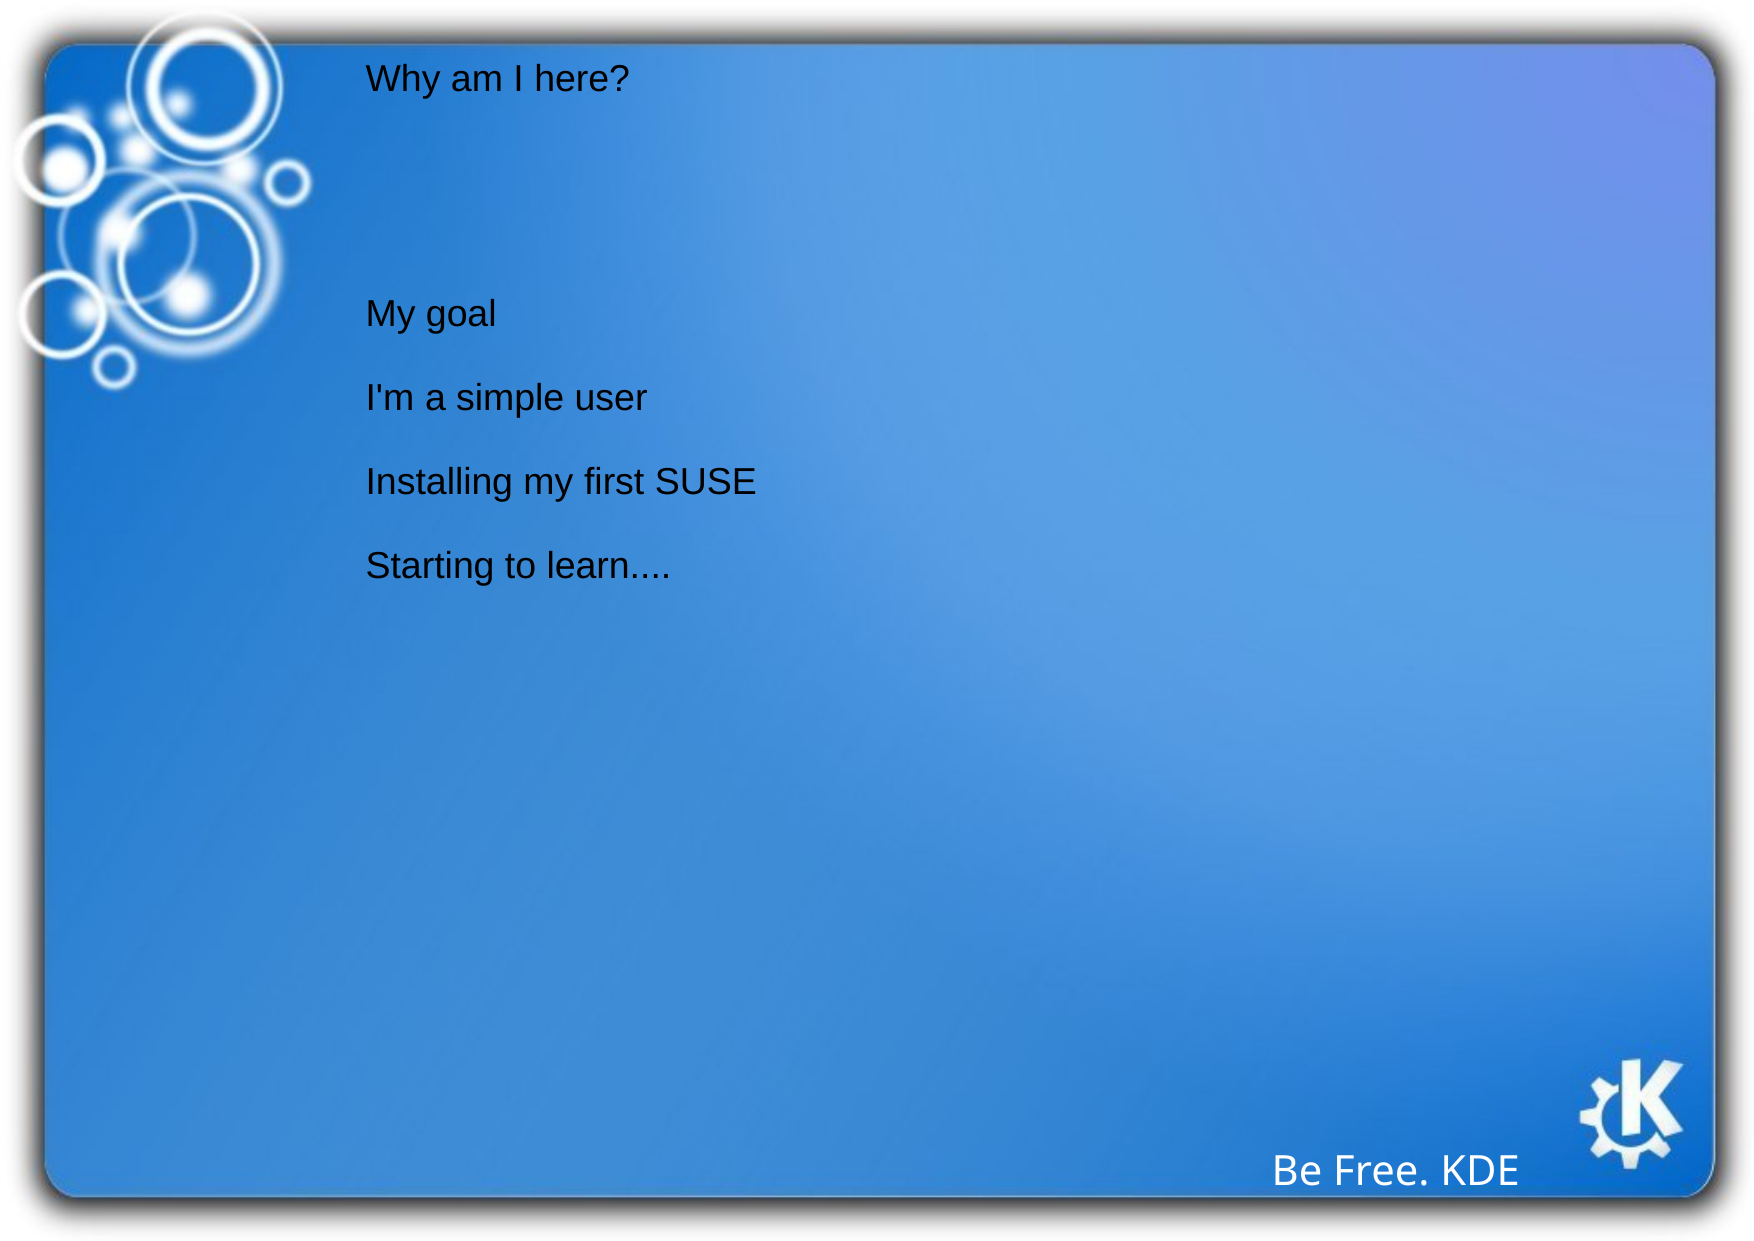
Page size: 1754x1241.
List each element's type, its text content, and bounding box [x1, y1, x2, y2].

title Why am I here? [350, 49, 1649, 174]
list My goal I'm a simple user Installing my first SUSE Starting to learn.... [350, 285, 1649, 1079]
picture [0, 0, 1754, 1241]
